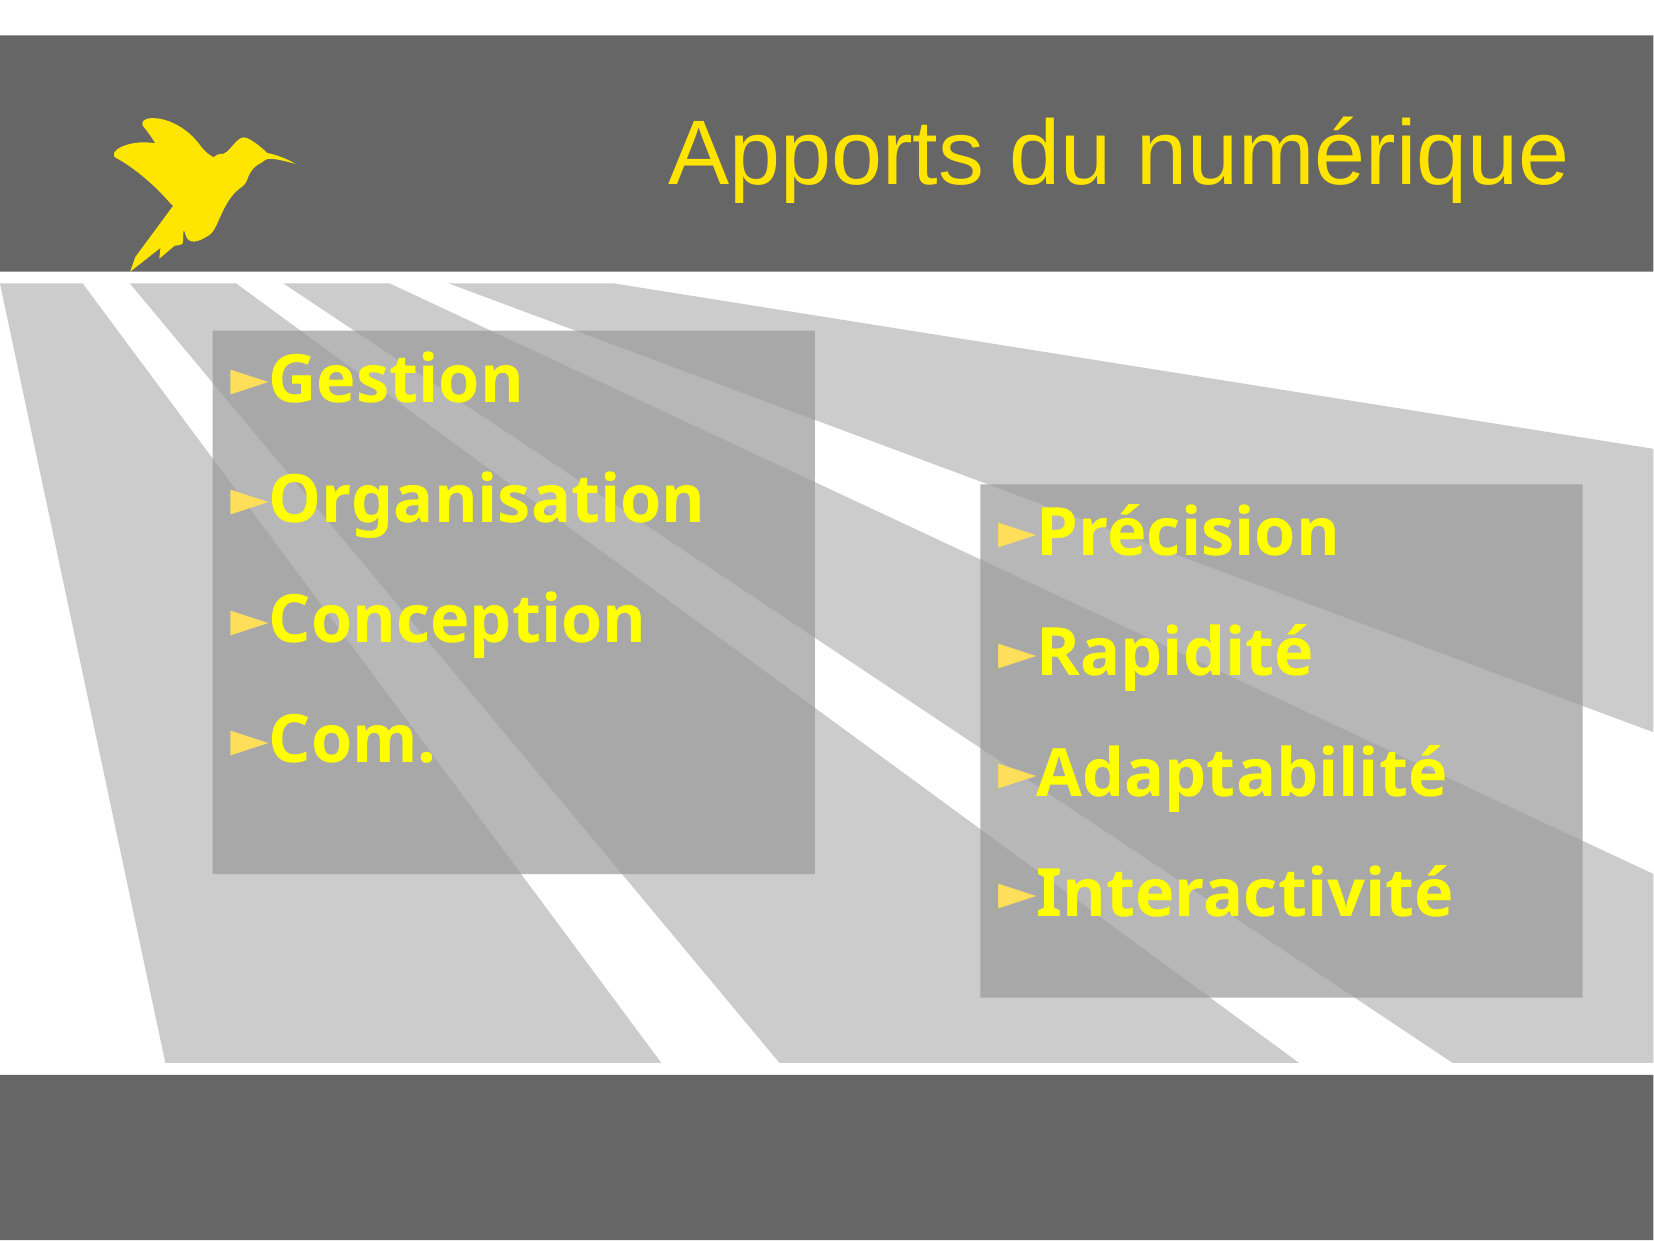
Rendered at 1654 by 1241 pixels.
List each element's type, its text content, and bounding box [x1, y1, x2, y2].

list Précision Rapidité Adaptabilité Interactivité [980, 484, 1583, 998]
title Apports du numérique [283, 49, 1571, 257]
list Gestion Organisation Conception Com. [212, 330, 815, 875]
